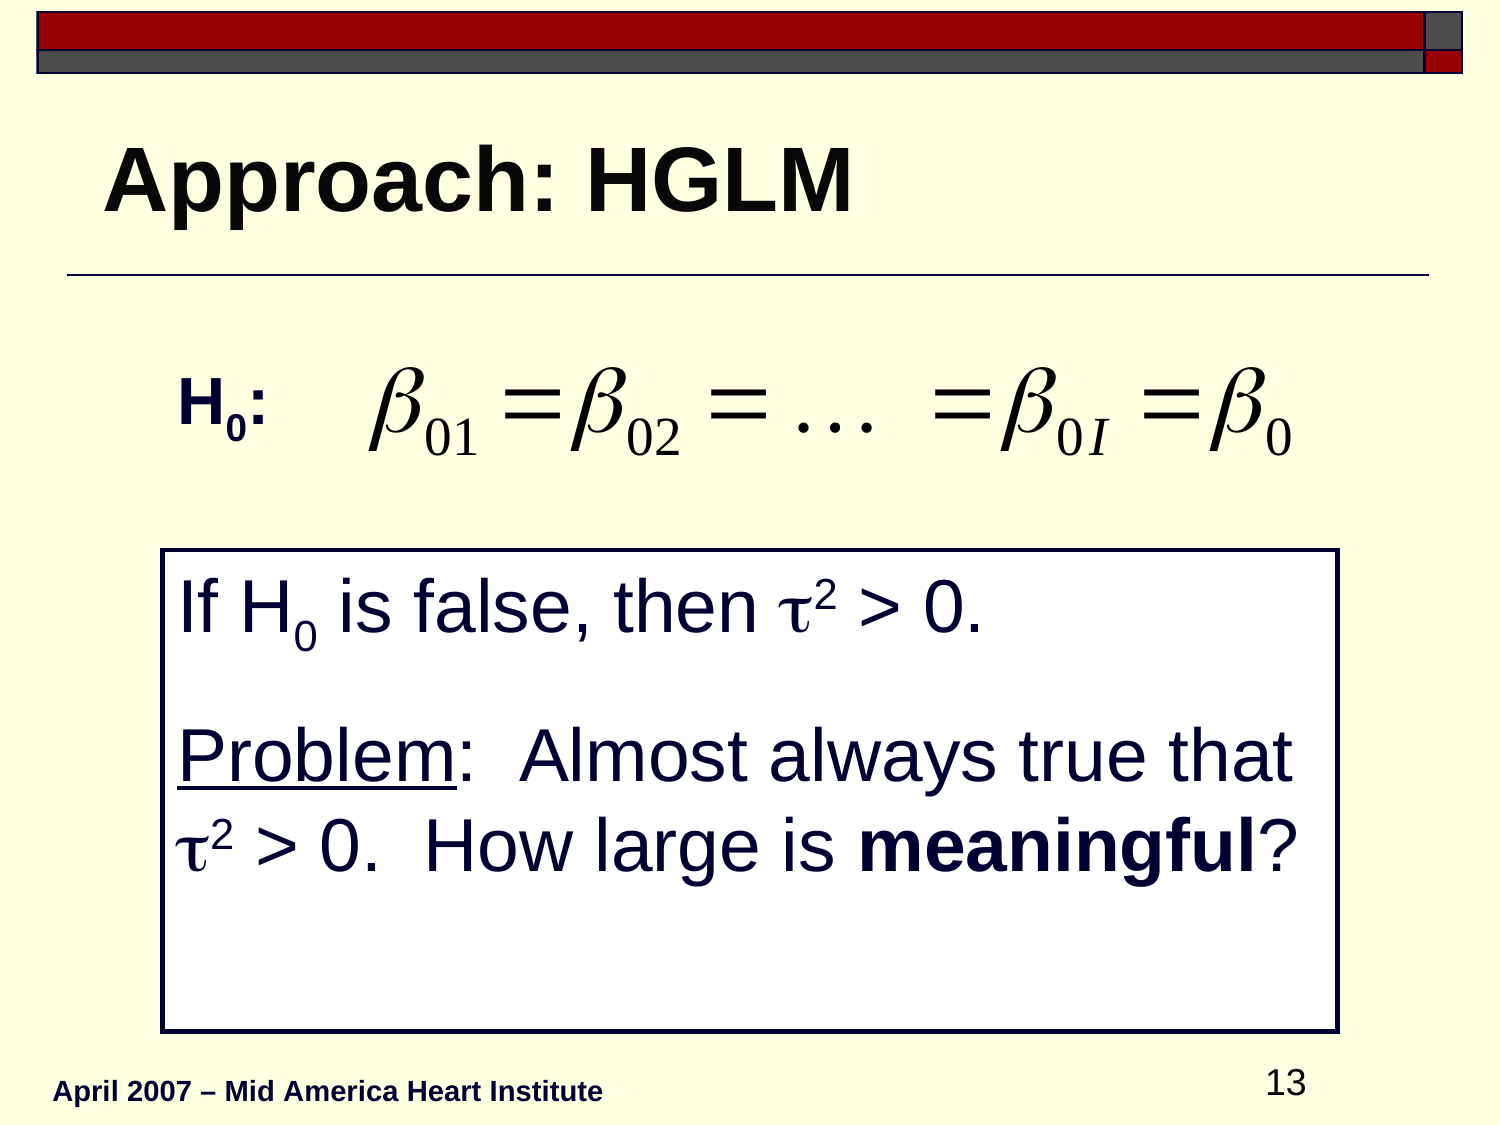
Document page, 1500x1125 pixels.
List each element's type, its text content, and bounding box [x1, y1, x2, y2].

text_box If H0 is false, then 2 > 0. Problem: Almost always true that 2 > 0. How large is meaningful? [162, 549, 1338, 1032]
title Approach: HGLM [87, 112, 1400, 238]
text_box H0: [162, 350, 301, 457]
chart [350, 337, 1313, 480]
